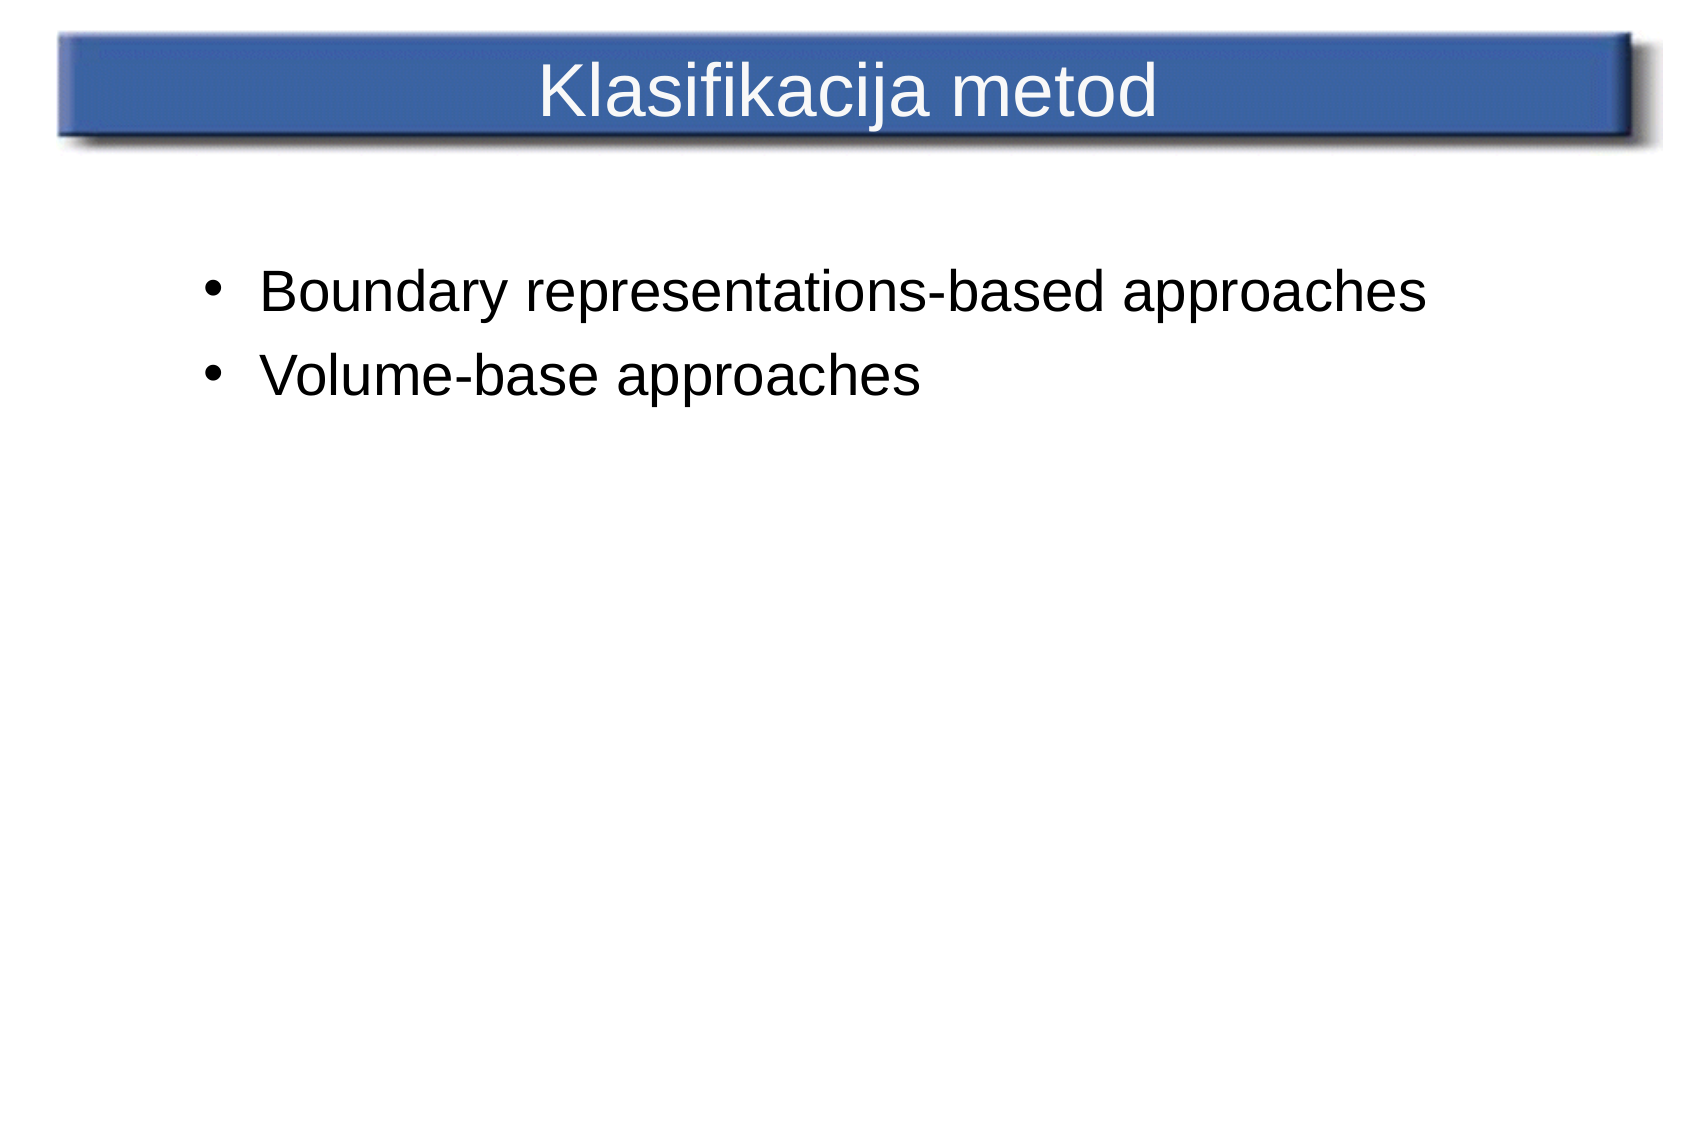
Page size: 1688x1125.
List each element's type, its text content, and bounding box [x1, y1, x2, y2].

title Klasifikacija metod [188, 23, 1509, 149]
picture [56, 29, 1663, 156]
list Boundary representations-based approaches Volume-base approaches [188, 245, 1500, 1013]
